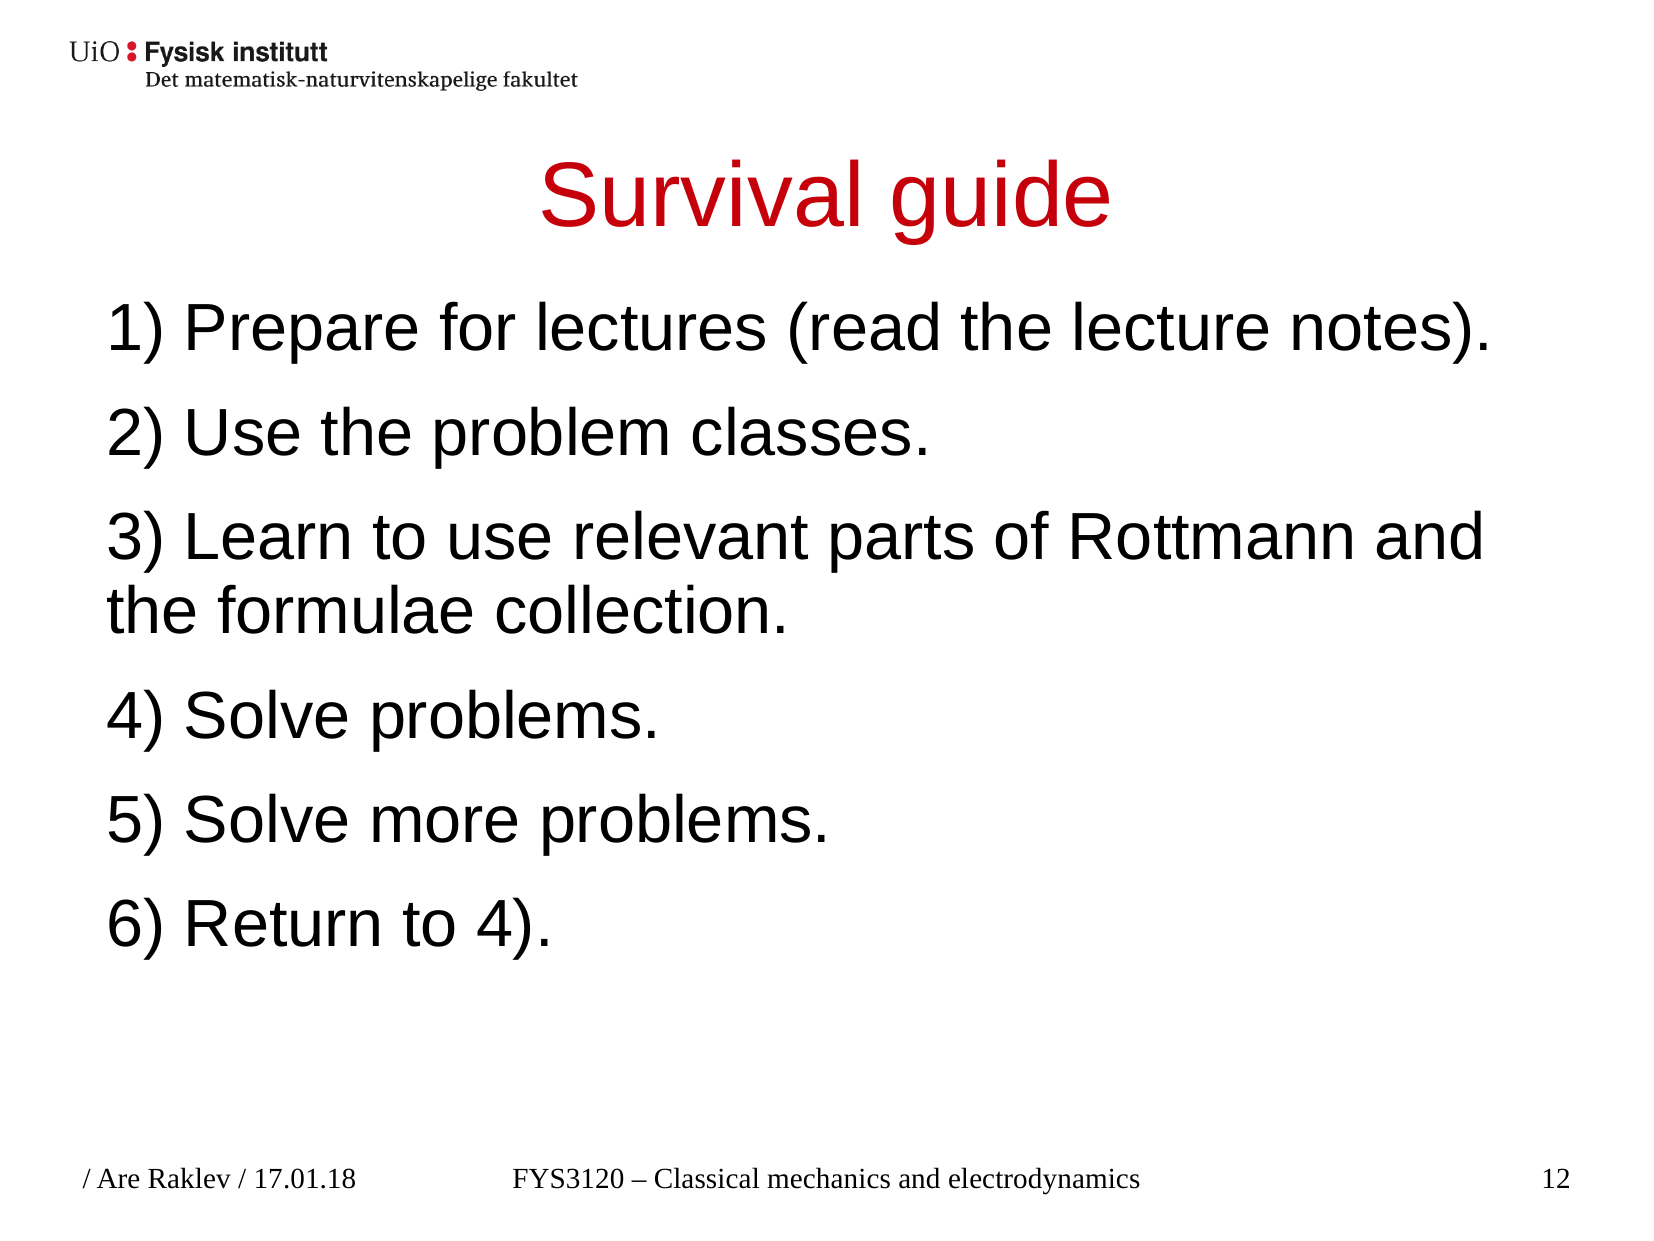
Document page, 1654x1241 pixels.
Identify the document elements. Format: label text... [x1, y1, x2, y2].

title Survival guide [82, 90, 1571, 298]
picture [68, 37, 581, 93]
list Prepare for lectures (read the lecture notes). Use the problem classes. Learn to use relevant parts of Rottmann and the formulae collection. Solve problems. Solve more problems. Return to 4). [106, 290, 1595, 1094]
